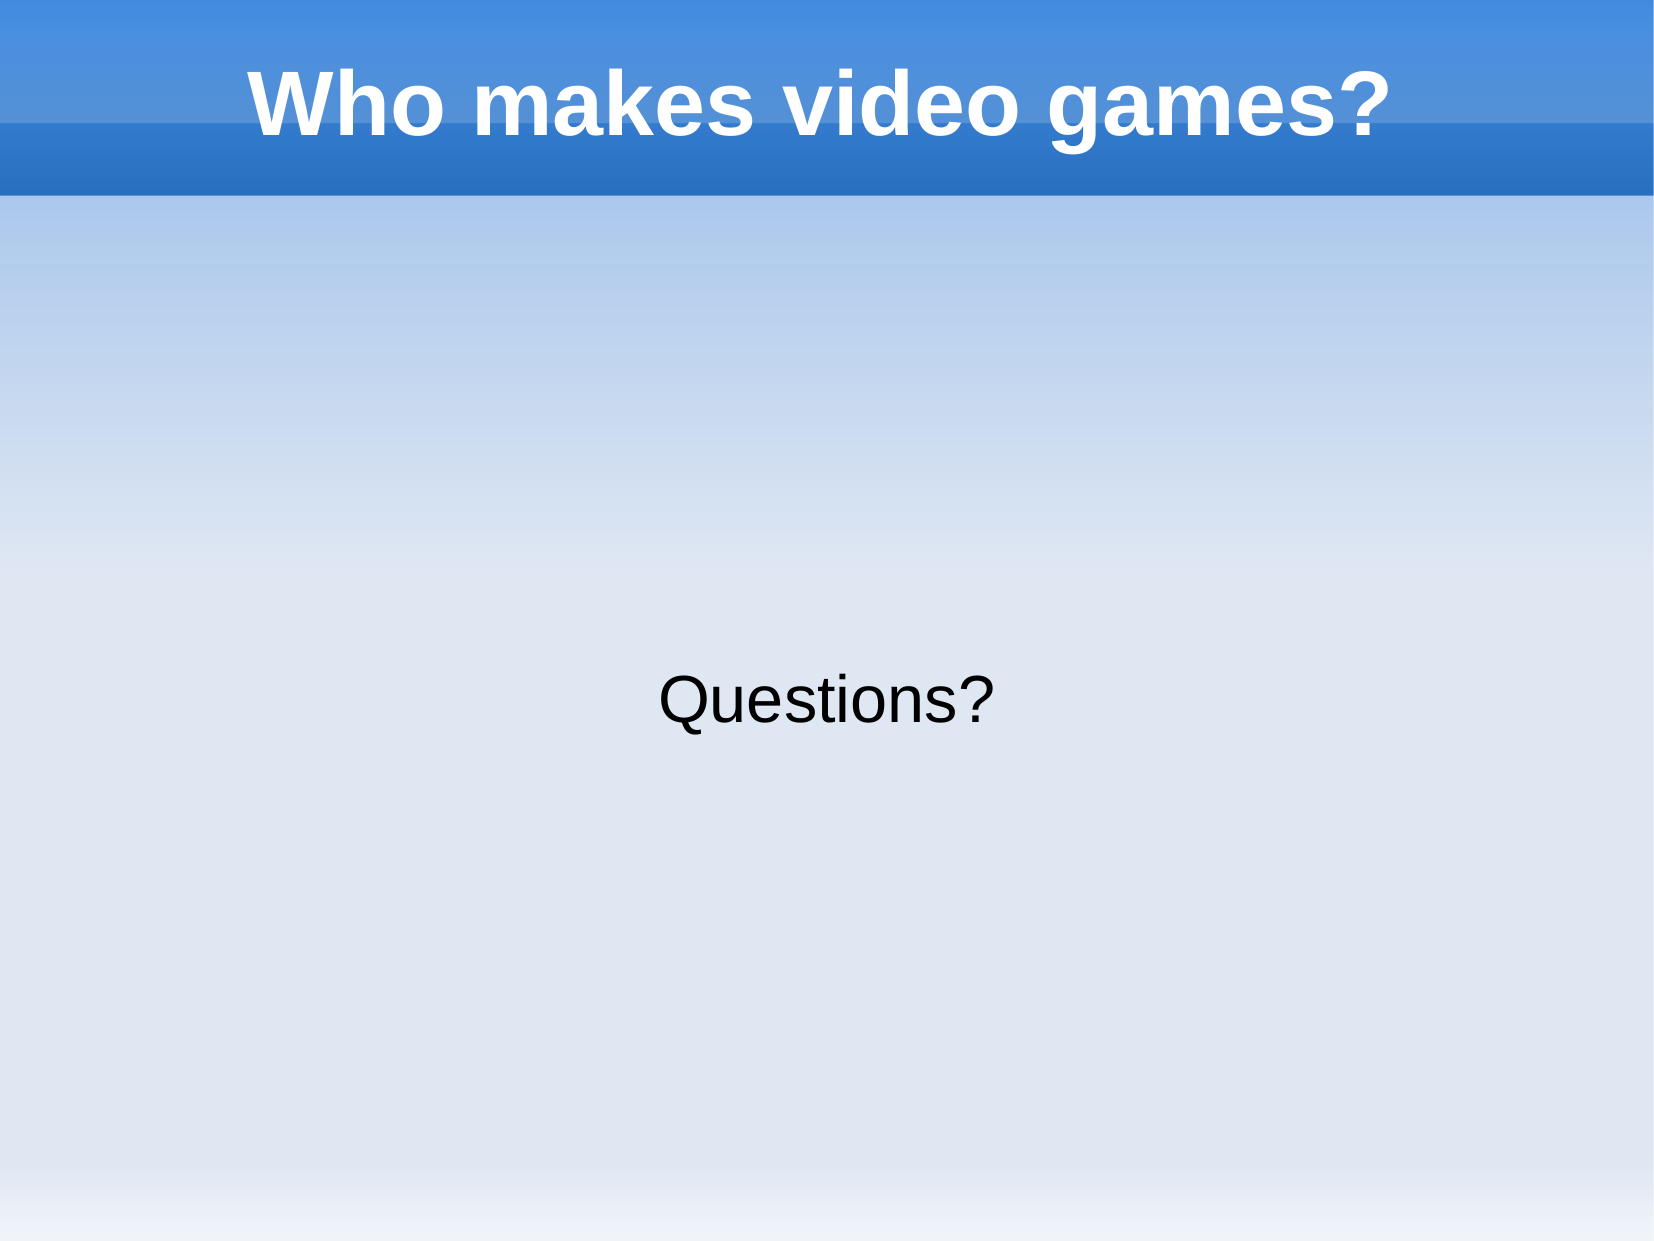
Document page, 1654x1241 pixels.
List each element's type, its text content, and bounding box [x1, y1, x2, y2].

subtitle Questions? [82, 290, 1571, 1109]
title Who makes video games? [76, 0, 1565, 208]
picture [0, 0, 1654, 1241]
